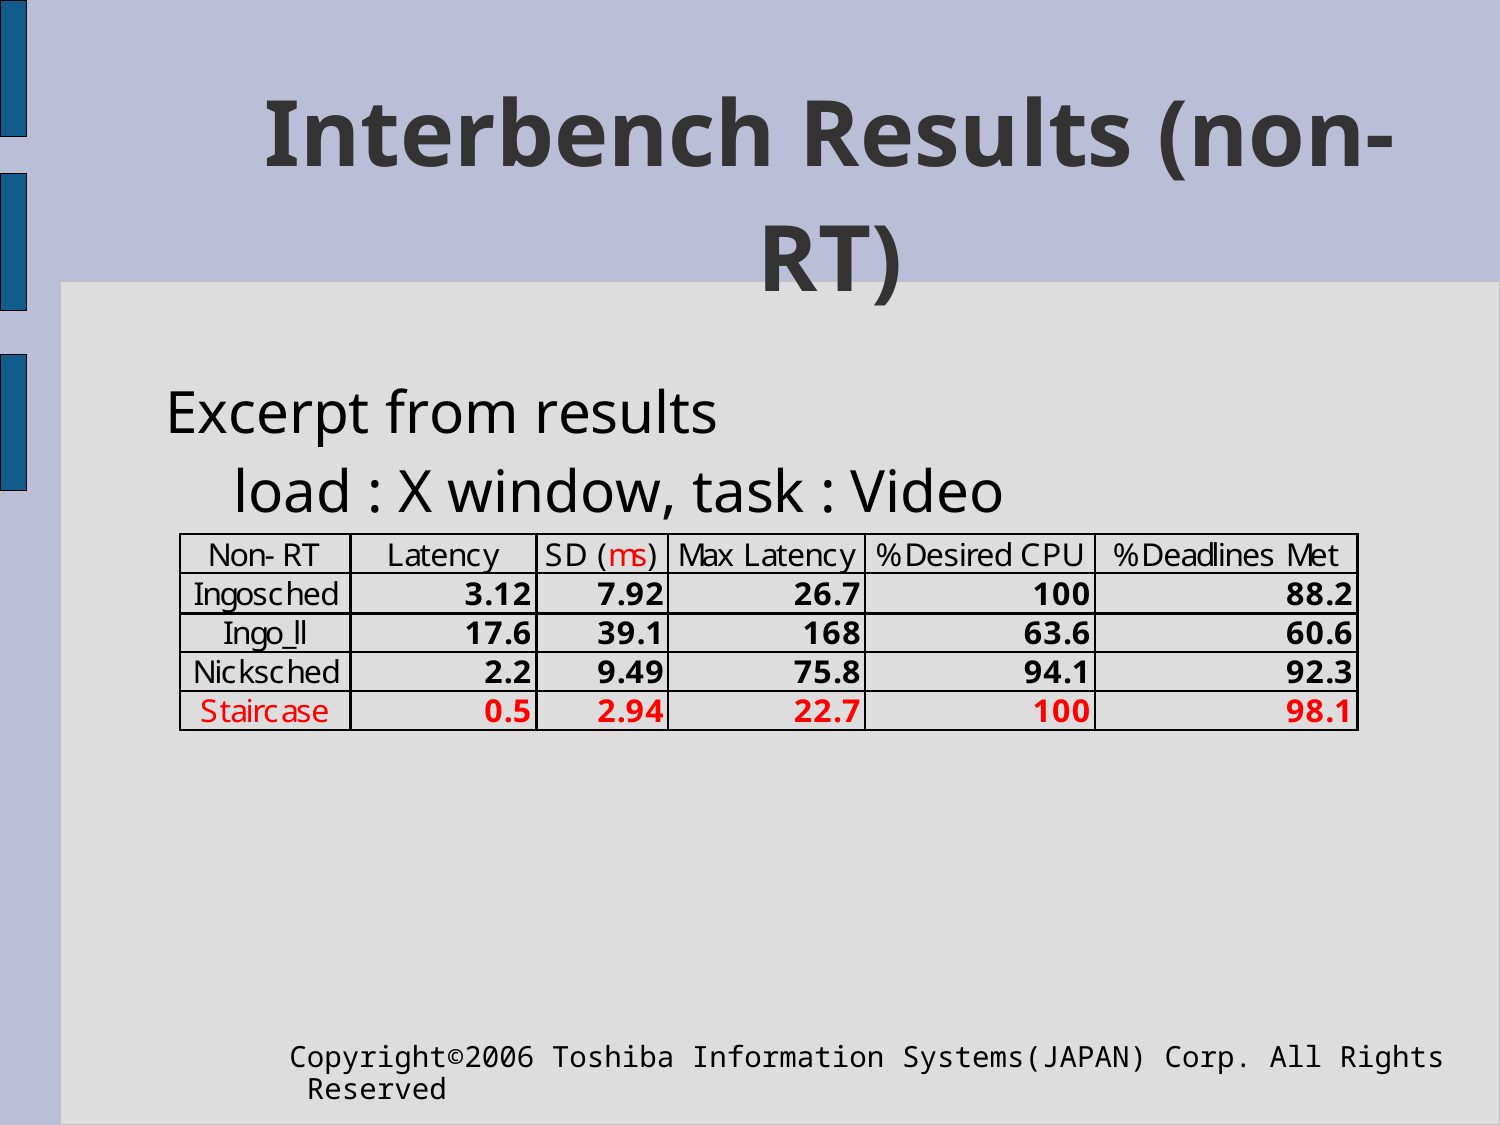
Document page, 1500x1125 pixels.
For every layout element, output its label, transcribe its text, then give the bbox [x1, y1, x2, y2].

title Interbench Results (non-RT) [225, 99, 1436, 288]
list Excerpt from results load : X window, task : Video [132, 363, 1439, 1000]
chart [177, 531, 1360, 756]
